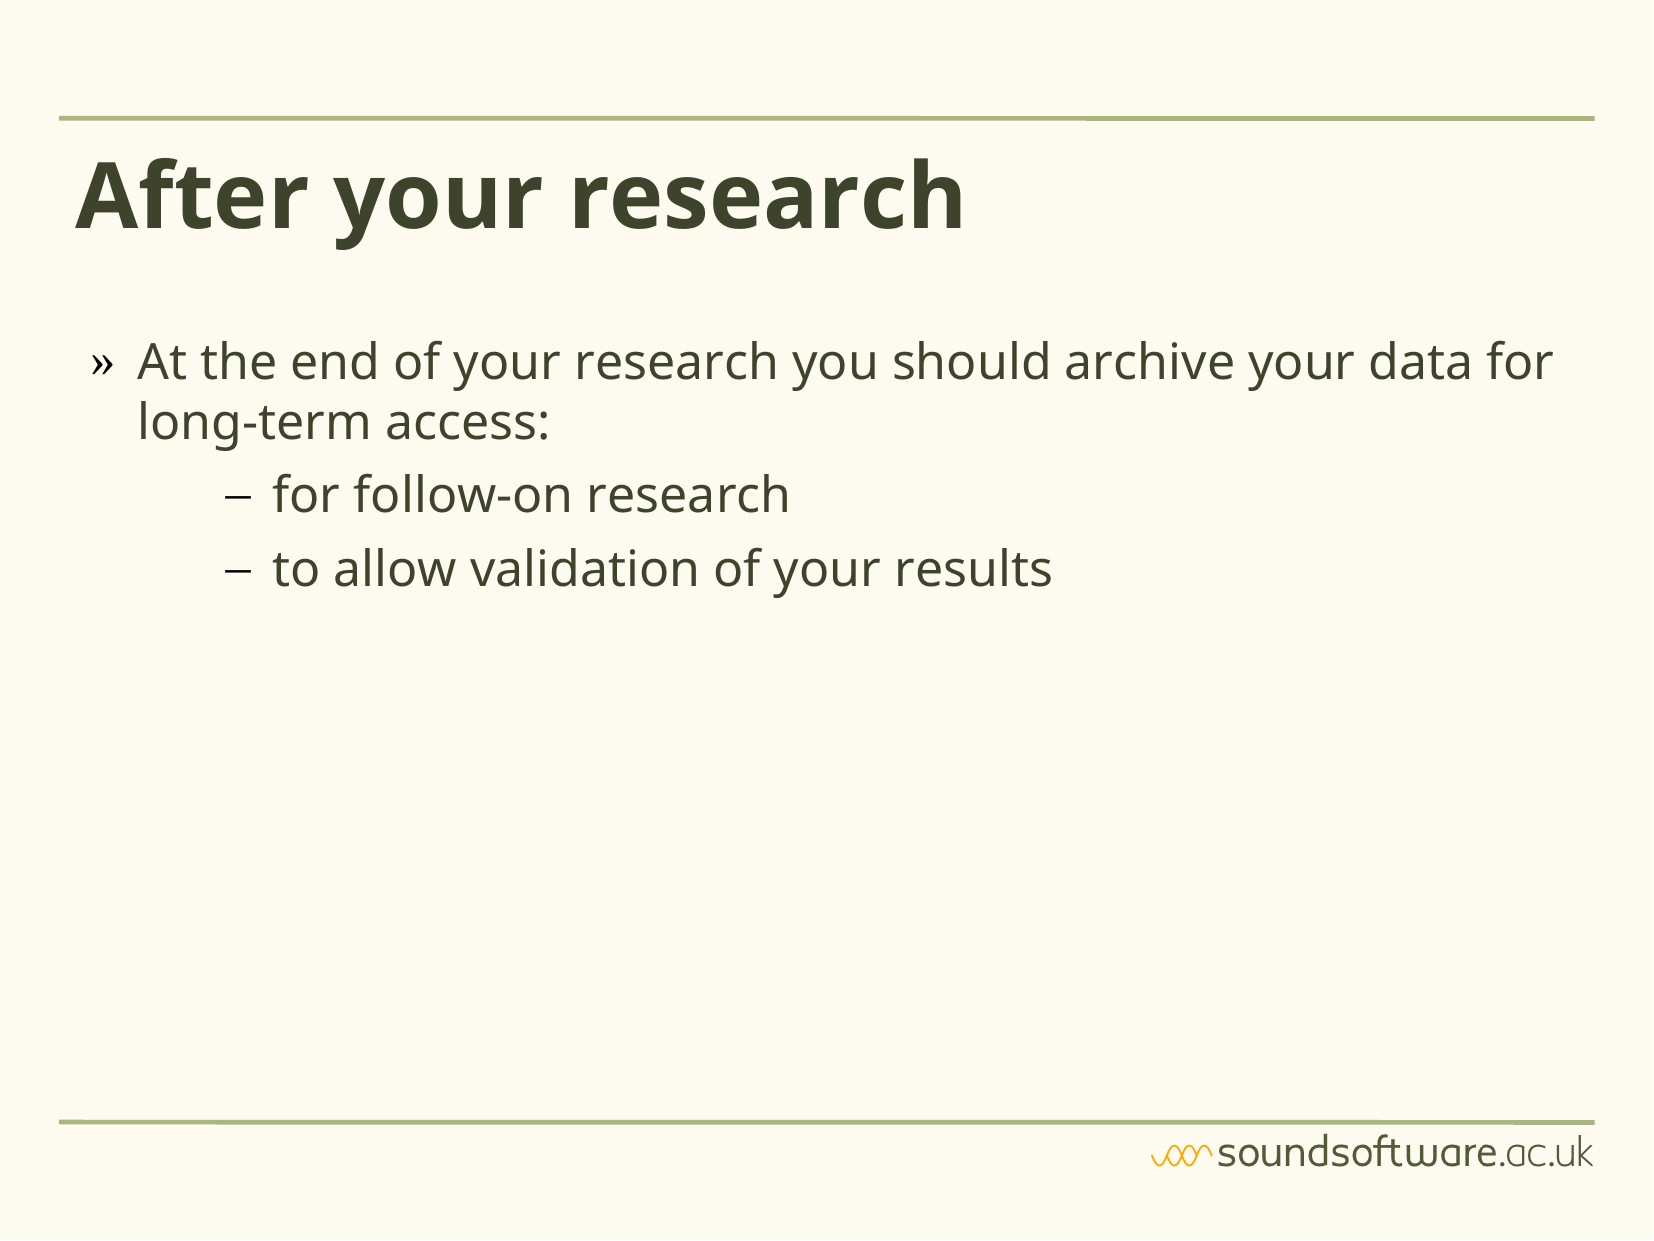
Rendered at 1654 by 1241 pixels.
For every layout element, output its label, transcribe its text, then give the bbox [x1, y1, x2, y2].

picture [1151, 1140, 1593, 1167]
title After your research [59, 109, 1594, 274]
list At the end of your research you should archive your data for long-term access: for follow-on research to allow validation of your results [59, 321, 1594, 1140]
